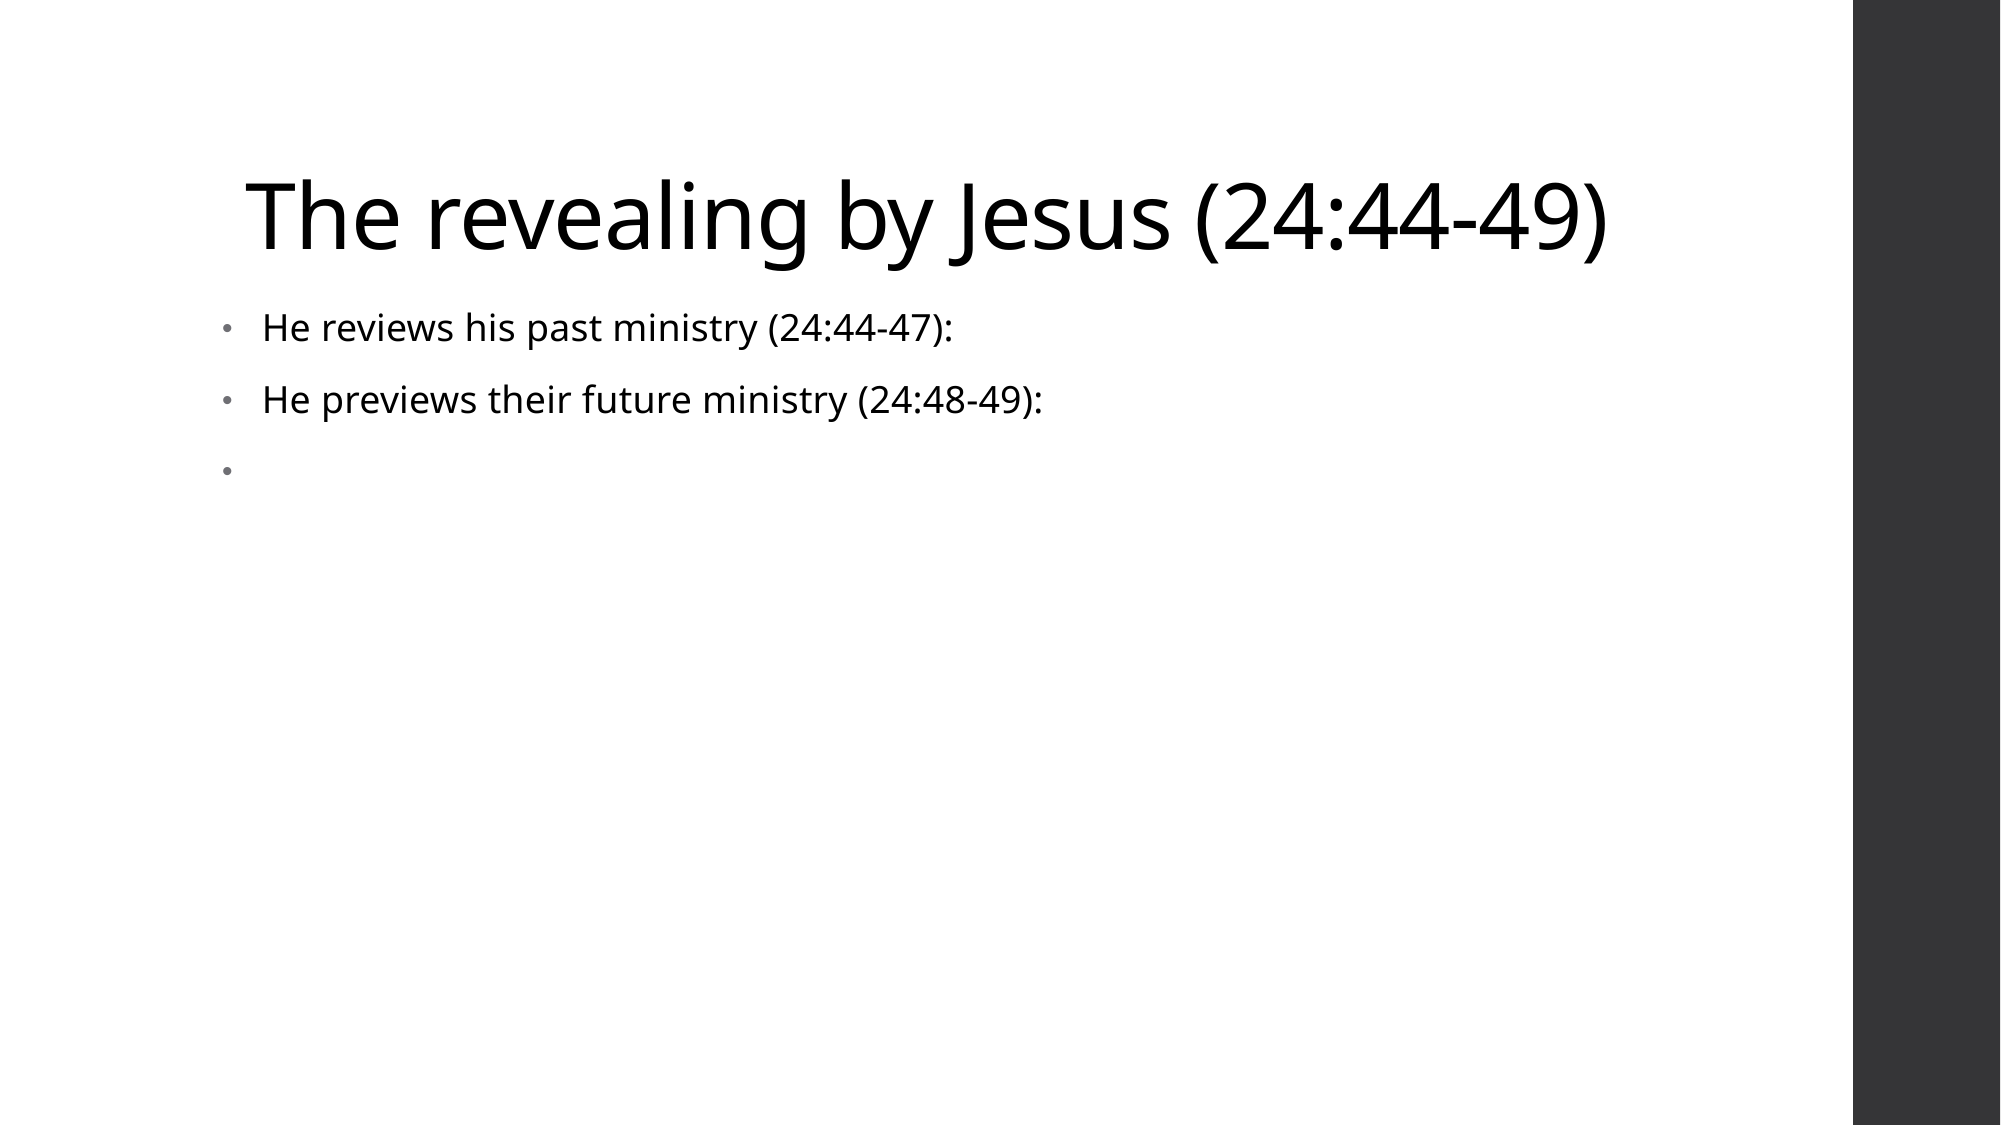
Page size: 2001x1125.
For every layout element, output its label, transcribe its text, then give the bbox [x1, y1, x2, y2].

title The revealing by Jesus (24:44-49) [206, 60, 1797, 278]
list He reviews his past ministry (24:44-47): He previews their future ministry (24:48-49): [206, 299, 1617, 1014]
